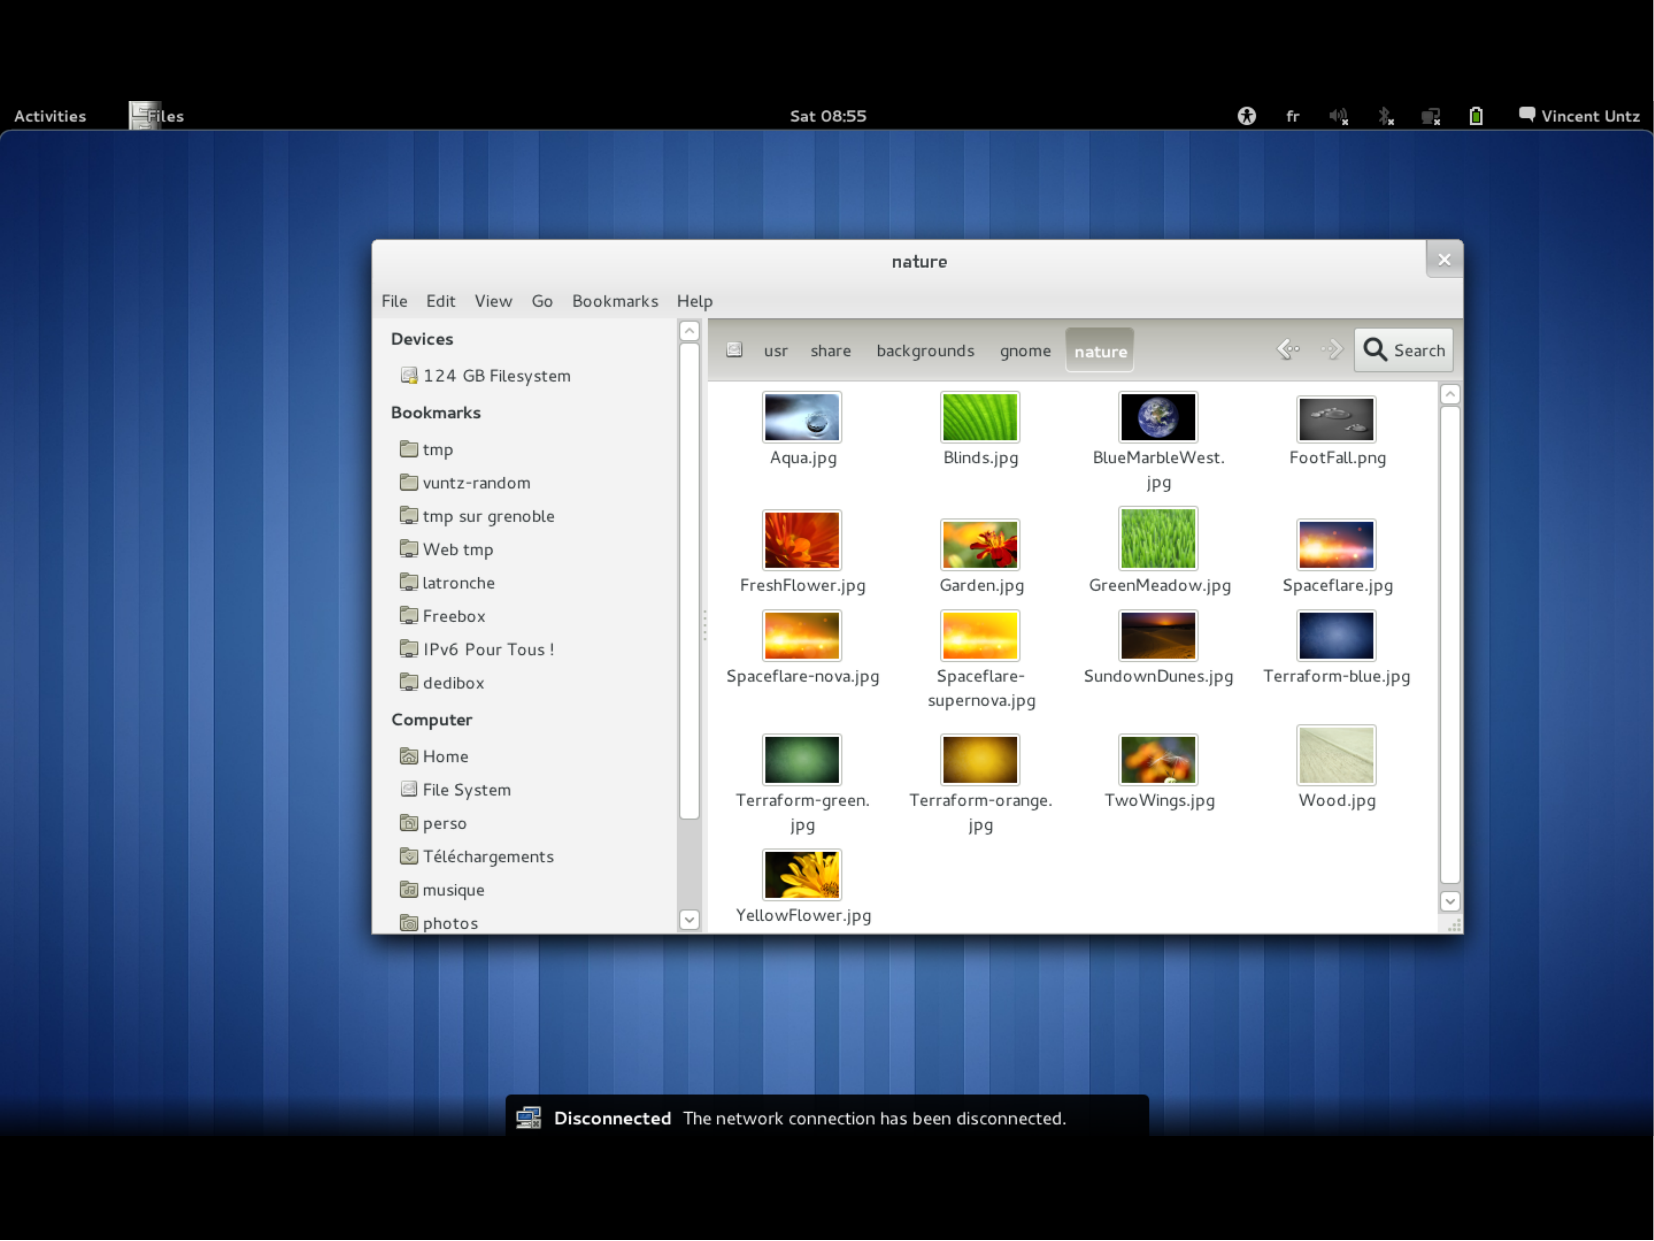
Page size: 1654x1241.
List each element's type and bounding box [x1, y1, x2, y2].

picture [0, 101, 1654, 1136]
